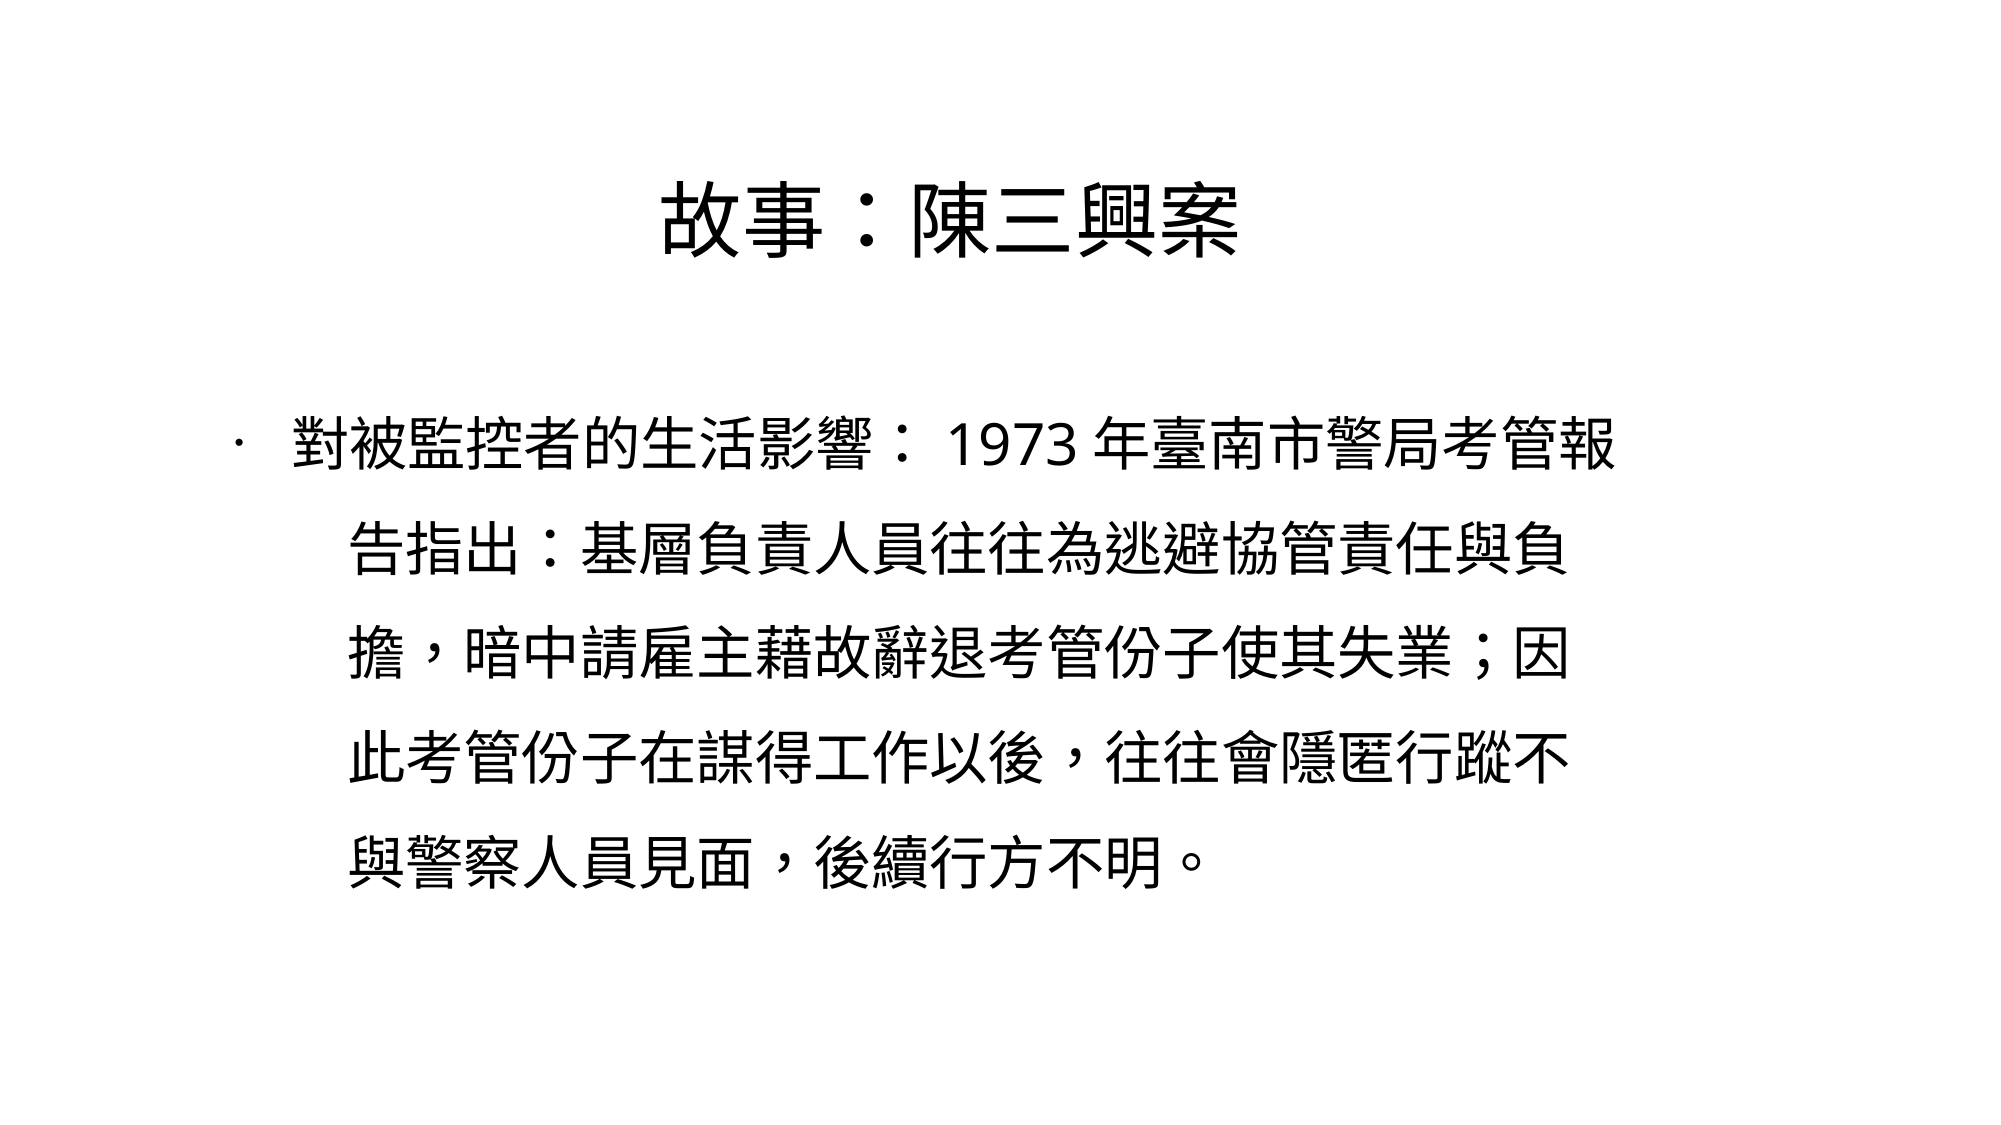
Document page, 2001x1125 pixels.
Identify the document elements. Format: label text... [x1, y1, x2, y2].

list 對被監控者的生活影響：1973年臺南市警局考管報告指出：基層負責人員往往為逃避協管責任與負擔，暗中請雇主藉故辭退考管份子使其失業；因此考管份子在謀得工作以後，往往會隱匿行蹤不與警察人員見面，後續行方不明。 [182, 251, 1637, 1077]
title 故事：陳三興案 [643, 172, 2000, 271]
